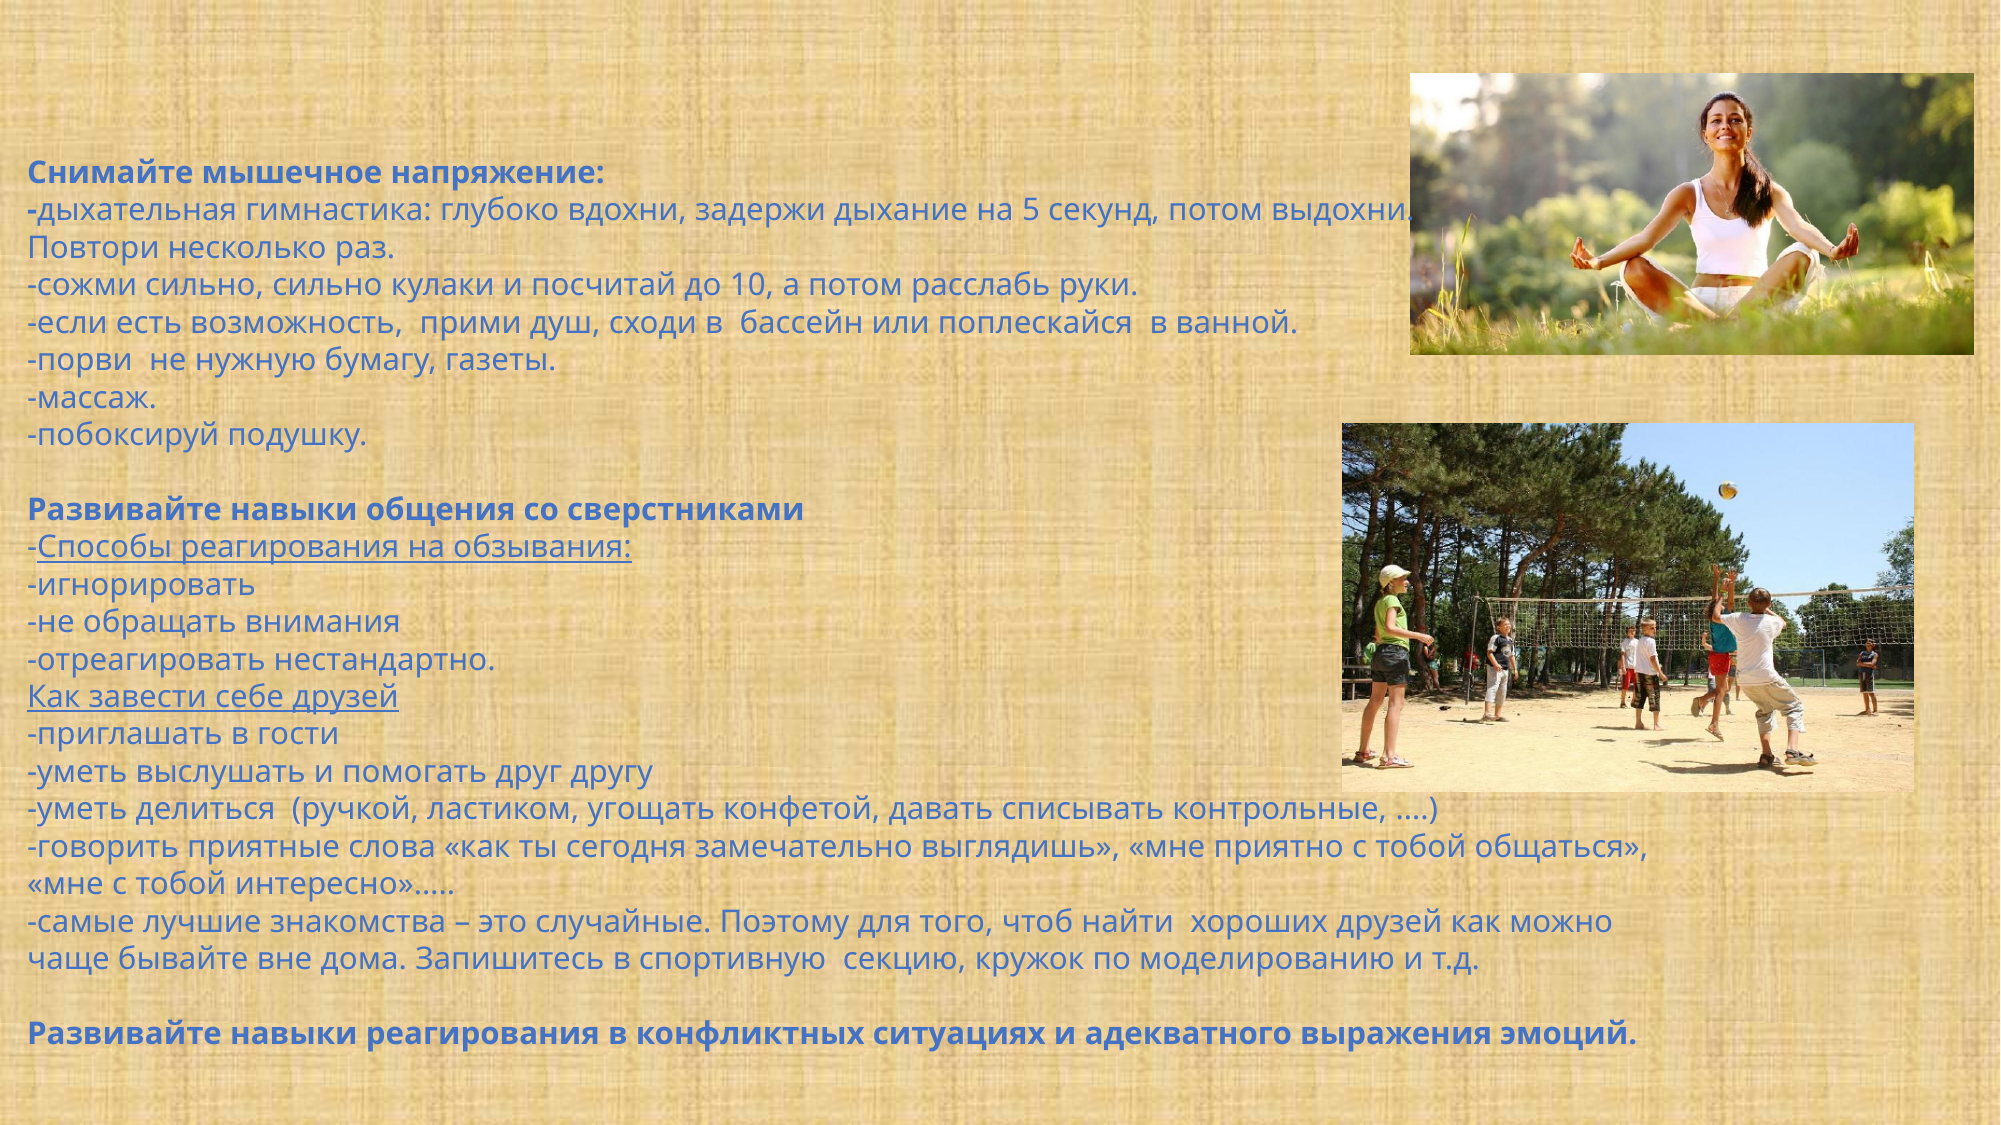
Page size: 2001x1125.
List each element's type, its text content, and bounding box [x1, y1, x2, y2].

text_box Снимайте мышечное напряжение: -дыхательная гимнастика: глубоко вдохни, задержи дыхание на 5 секунд, потом выдохни. Повтори несколько раз. -сожми сильно, сильно кулаки и посчитай до 10, а потом расслабь руки. -если есть возможность, прими душ, сходи в бассейн или поплескайся в ванной. -порви не нужную бумагу, газеты. -массаж. -побоксируй подушку. Развивайте навыки общения со сверстниками -Способы реагирования на обзывания: -игнорировать -не обращать внимания -отреагировать нестандартно. Как завести себе друзей -приглашать в гости -уметь выслушать и помогать друг другу -уметь делиться (ручкой, ластиком, угощать конфетой, давать списывать контрольные, ….) -говорить приятные слова «как ты сегодня замечательно выглядишь», «мне приятно с тобой общаться», «мне с тобой интересно»….. -самые лучшие знакомства – это случайные. Поэтому для того, чтоб найти хороших друзей как можно чаще бывайте вне дома. Запишитесь в спортивную секцию, кружок по моделированию и т.д. Развивайте навыки реагирования в конфликтных ситуациях и адекватного выражения эмоций. [12, 0, 1694, 1111]
picture [0, 0, 2001, 1125]
